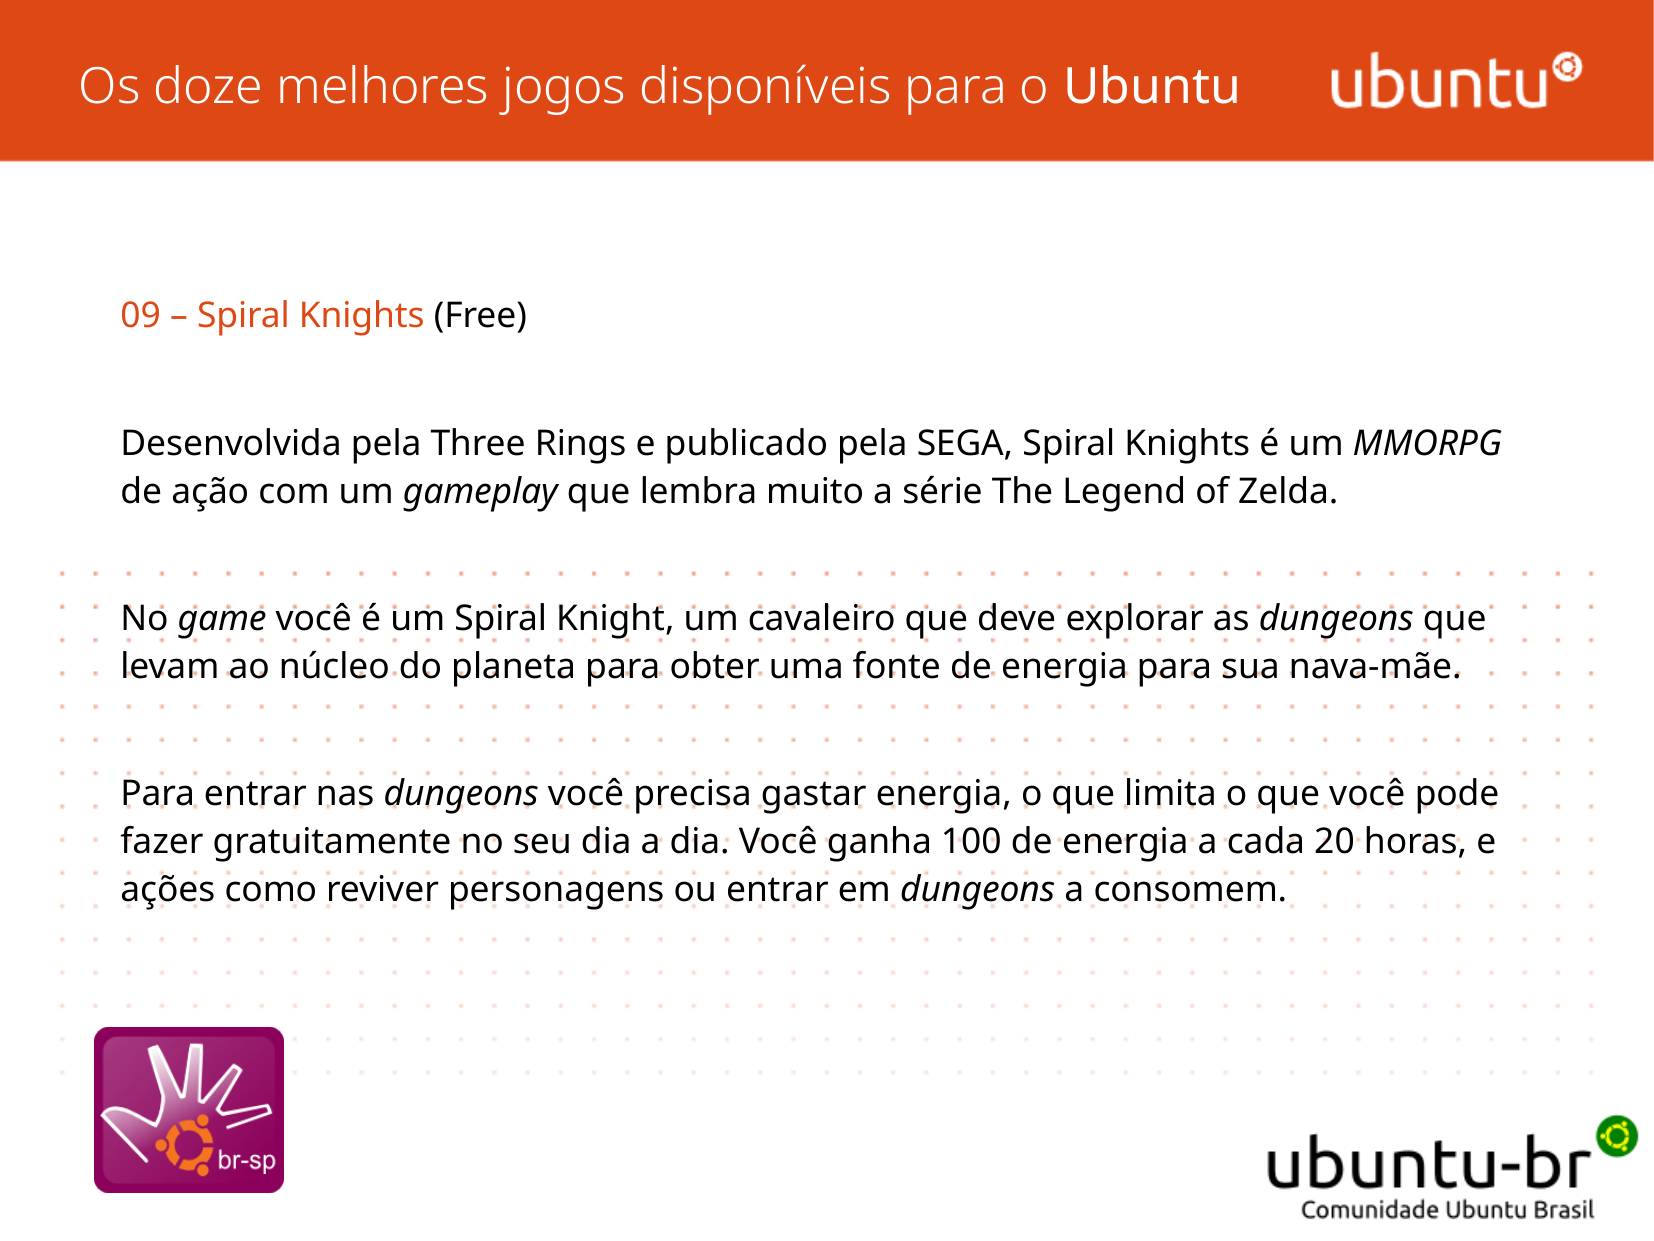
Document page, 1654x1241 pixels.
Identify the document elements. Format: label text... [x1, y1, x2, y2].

picture [0, 0, 1654, 1241]
title Os doze melhores jogos disponíveis para o Ubuntu [41, 32, 1300, 137]
list 09 – Spiral Knights (Free) Desenvolvida pela Three Rings e publicado pela SEGA, Spiral Knights é um MMORPG de ação com um gameplay que lembra muito a série The Legend of Zelda. No game você é um Spiral Knight, um cavaleiro que deve explorar as dungeons que levam ao núcleo do planeta para obter uma fonte de energia para sua nava-mãe. Para entrar nas dungeons você precisa gastar energia, o que limita o que você pode fazer gratuitamente no seu dia a dia. Você ganha 100 de energia a cada 20 horas, e ações como reviver personagens ou entrar em dungeons a consomem. [82, 290, 1538, 1010]
